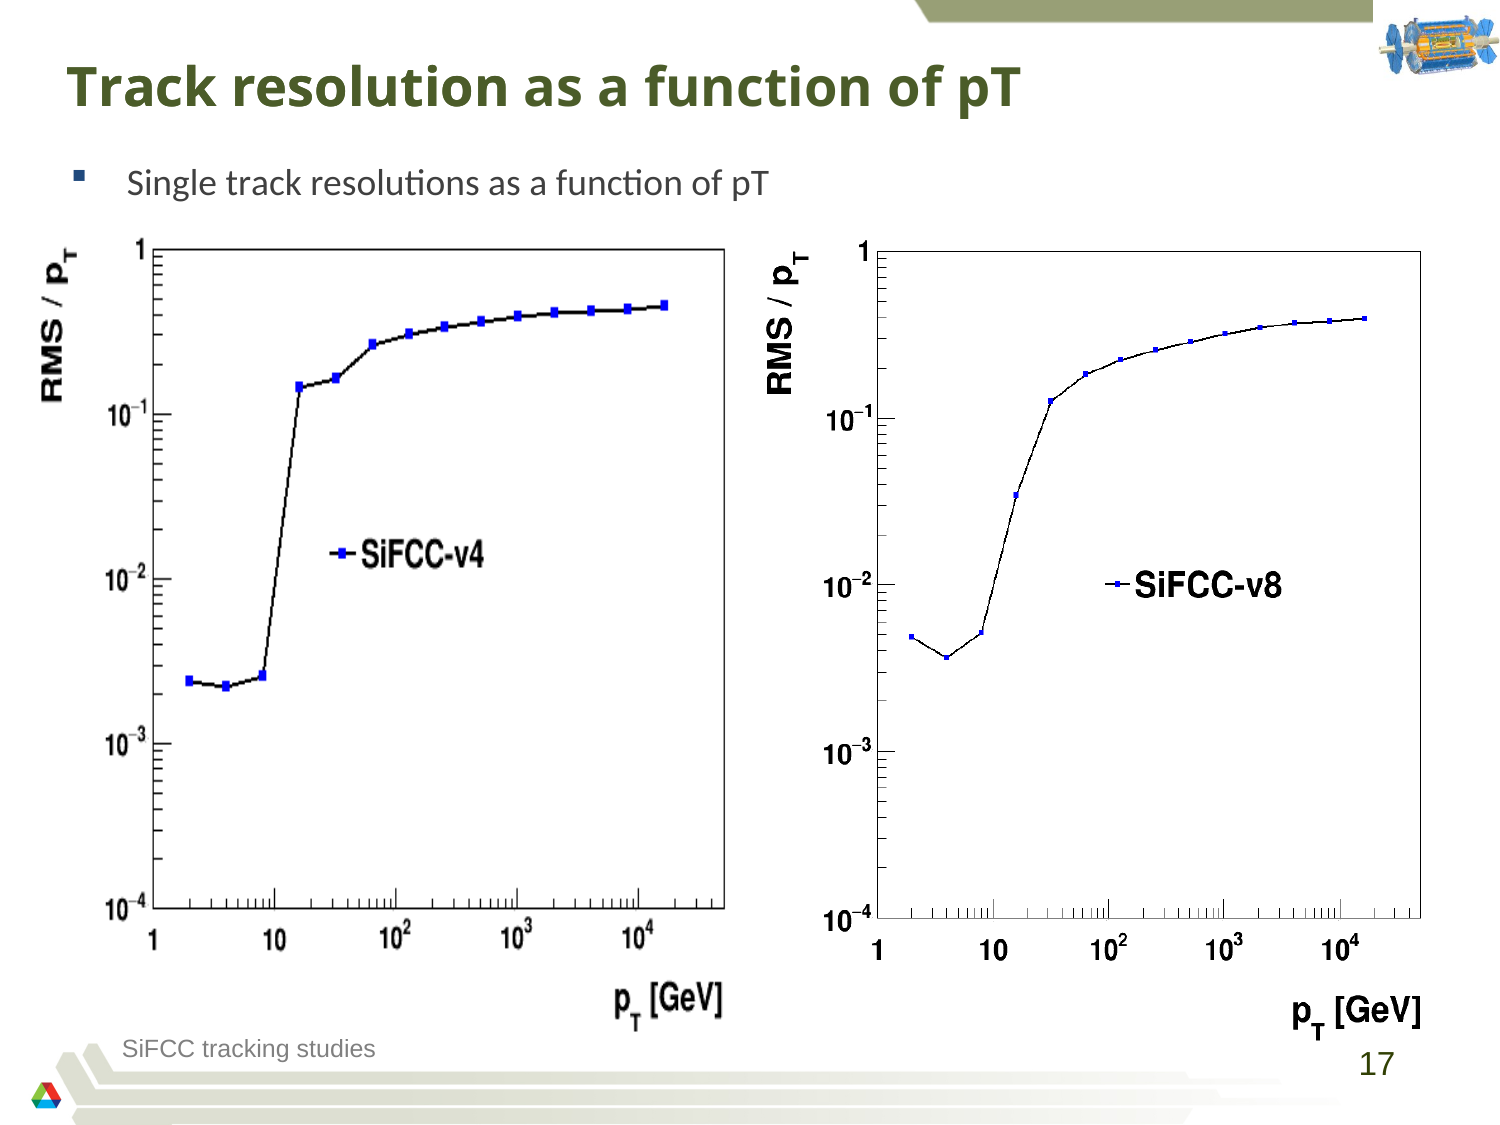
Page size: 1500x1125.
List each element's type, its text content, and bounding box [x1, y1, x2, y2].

list Single track resolutions as a function of pT [55, 150, 1416, 204]
title Track resolution as a function of pT [52, 45, 1426, 126]
picture [0, 203, 1500, 1125]
picture [0, 0, 1500, 94]
